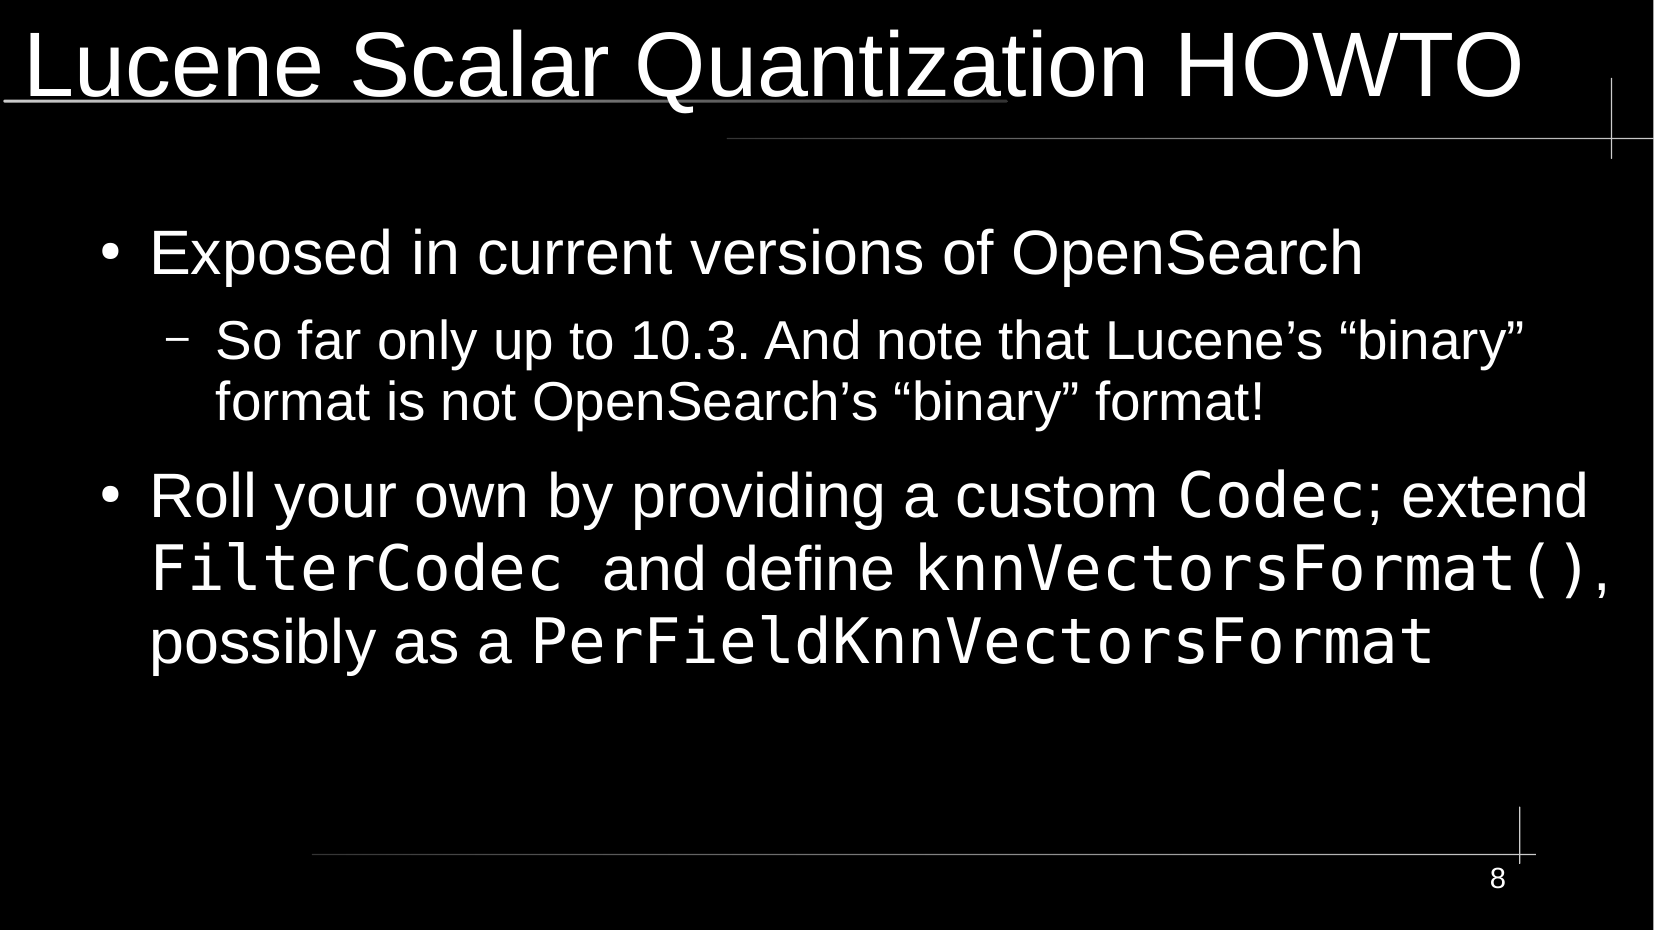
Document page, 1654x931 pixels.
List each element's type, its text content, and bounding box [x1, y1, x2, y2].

list Exposed in current versions of OpenSearch So far only up to 10.3. And note that Lucene’s “binary” format is not OpenSearch’s “binary” format! Roll your own by providing a custom Codec; extend FilterCodec and define knnVectorsFormat(), possibly as a PerFieldKnnVectorsFormat [82, 217, 1613, 758]
title Lucene Scalar Quantization HOWTO [23, 11, 1589, 119]
